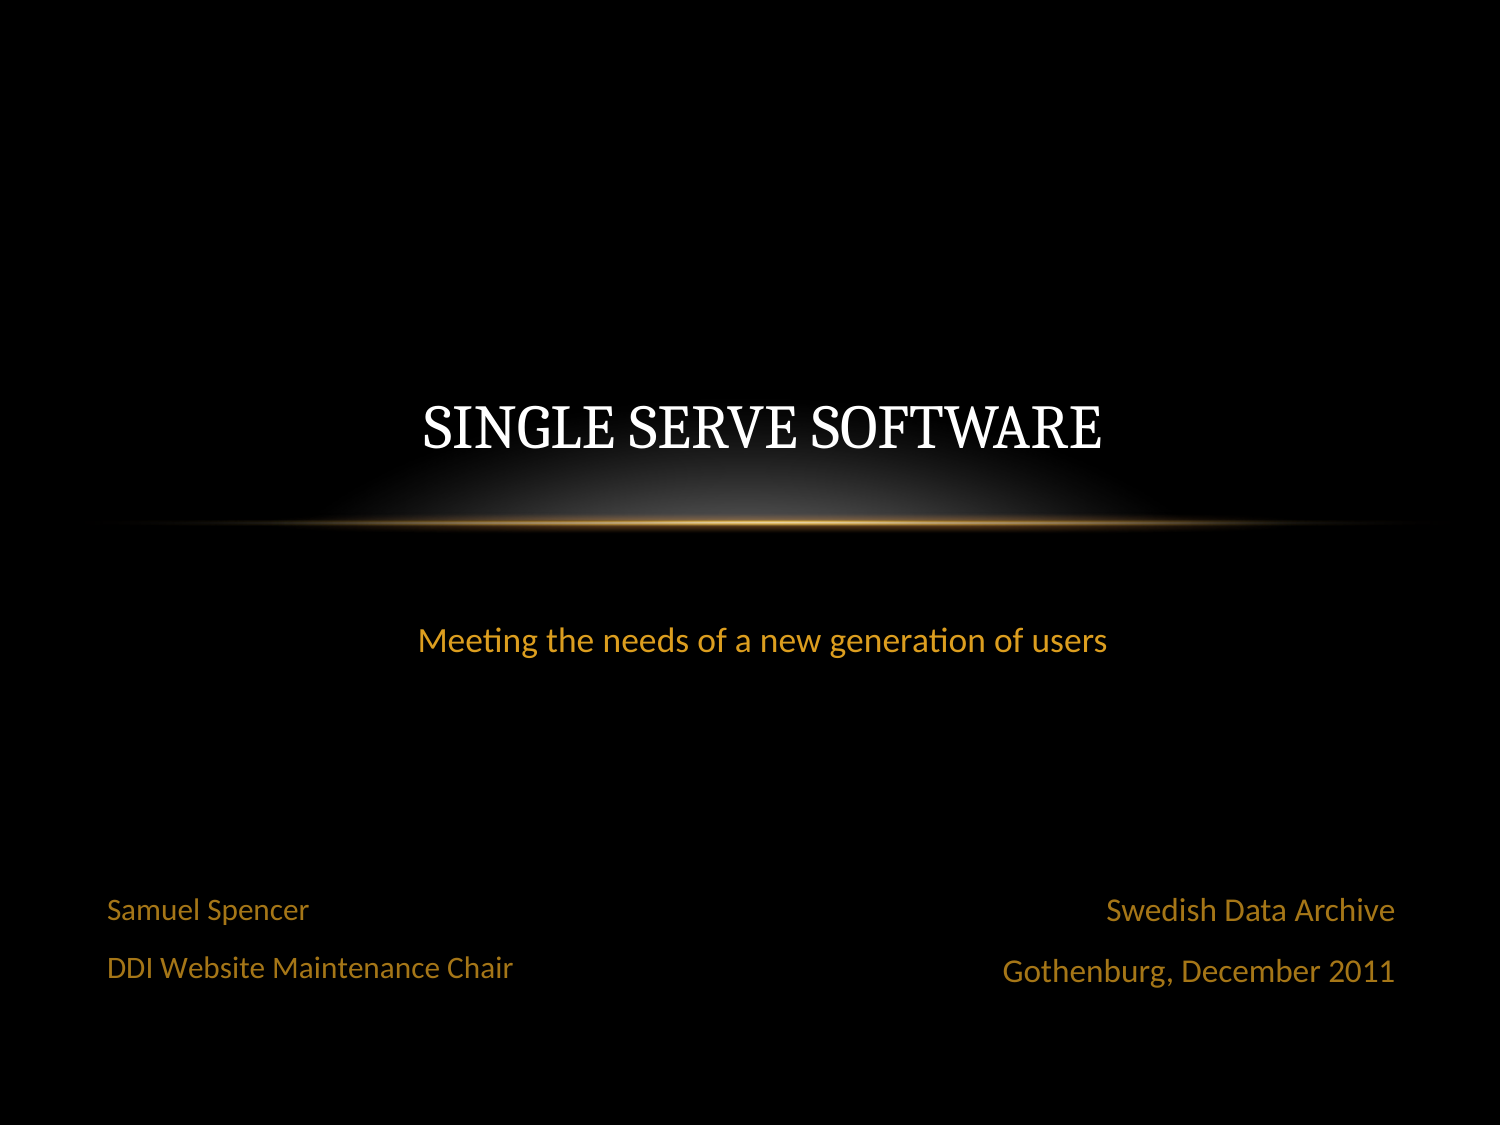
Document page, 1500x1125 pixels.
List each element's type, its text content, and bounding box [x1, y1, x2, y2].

text_box Meeting the needs of a new generation of users [239, 609, 1286, 719]
list Swedish Data Archive Gothenburg, December 2011 [937, 880, 1411, 1037]
picture [12, 0, 1500, 675]
title SINGLE SERVE SOFTWARE [113, 281, 1414, 469]
